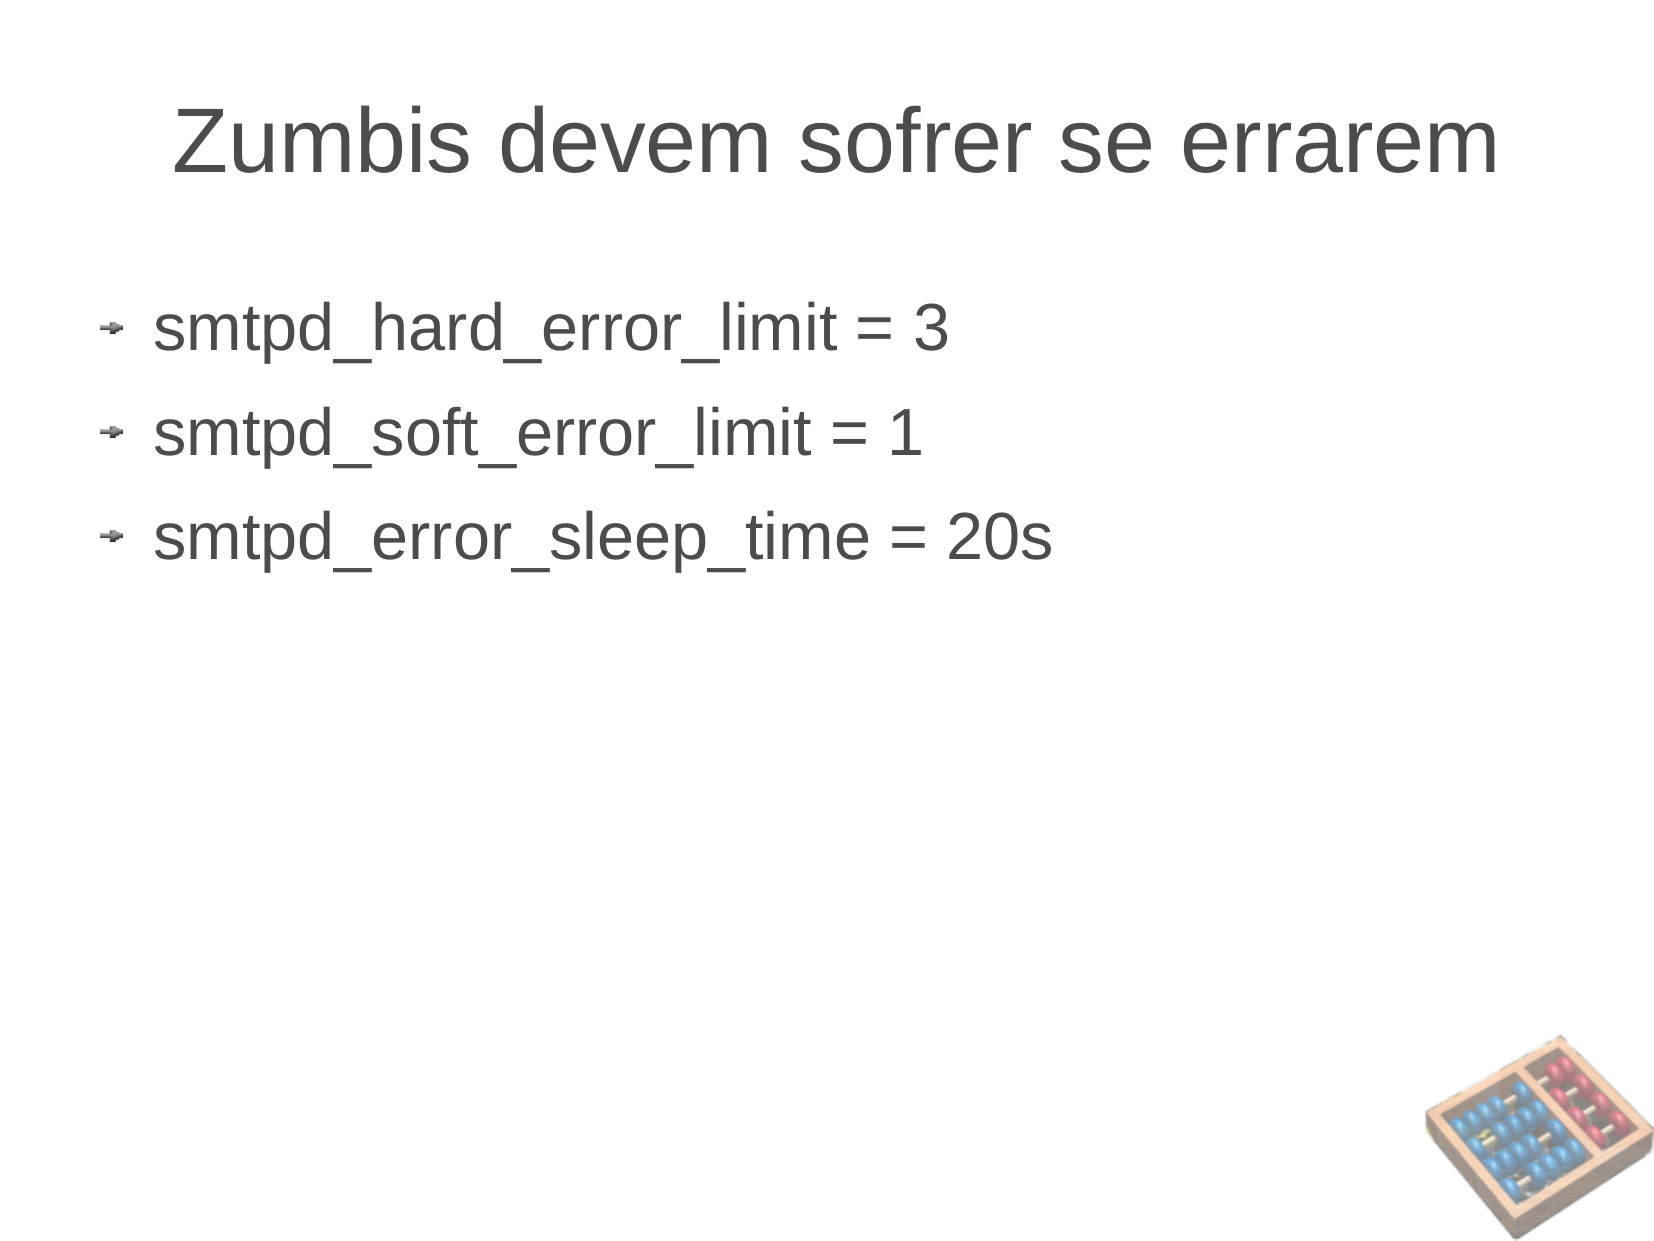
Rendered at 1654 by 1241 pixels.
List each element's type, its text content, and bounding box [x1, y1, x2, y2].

list smtpd_hard_error_limit = 3 smtpd_soft_error_limit = 1 smtpd_error_sleep_time = 20s [82, 290, 1571, 1109]
title Zumbis devem sofrer se errarem [75, 44, 1601, 238]
